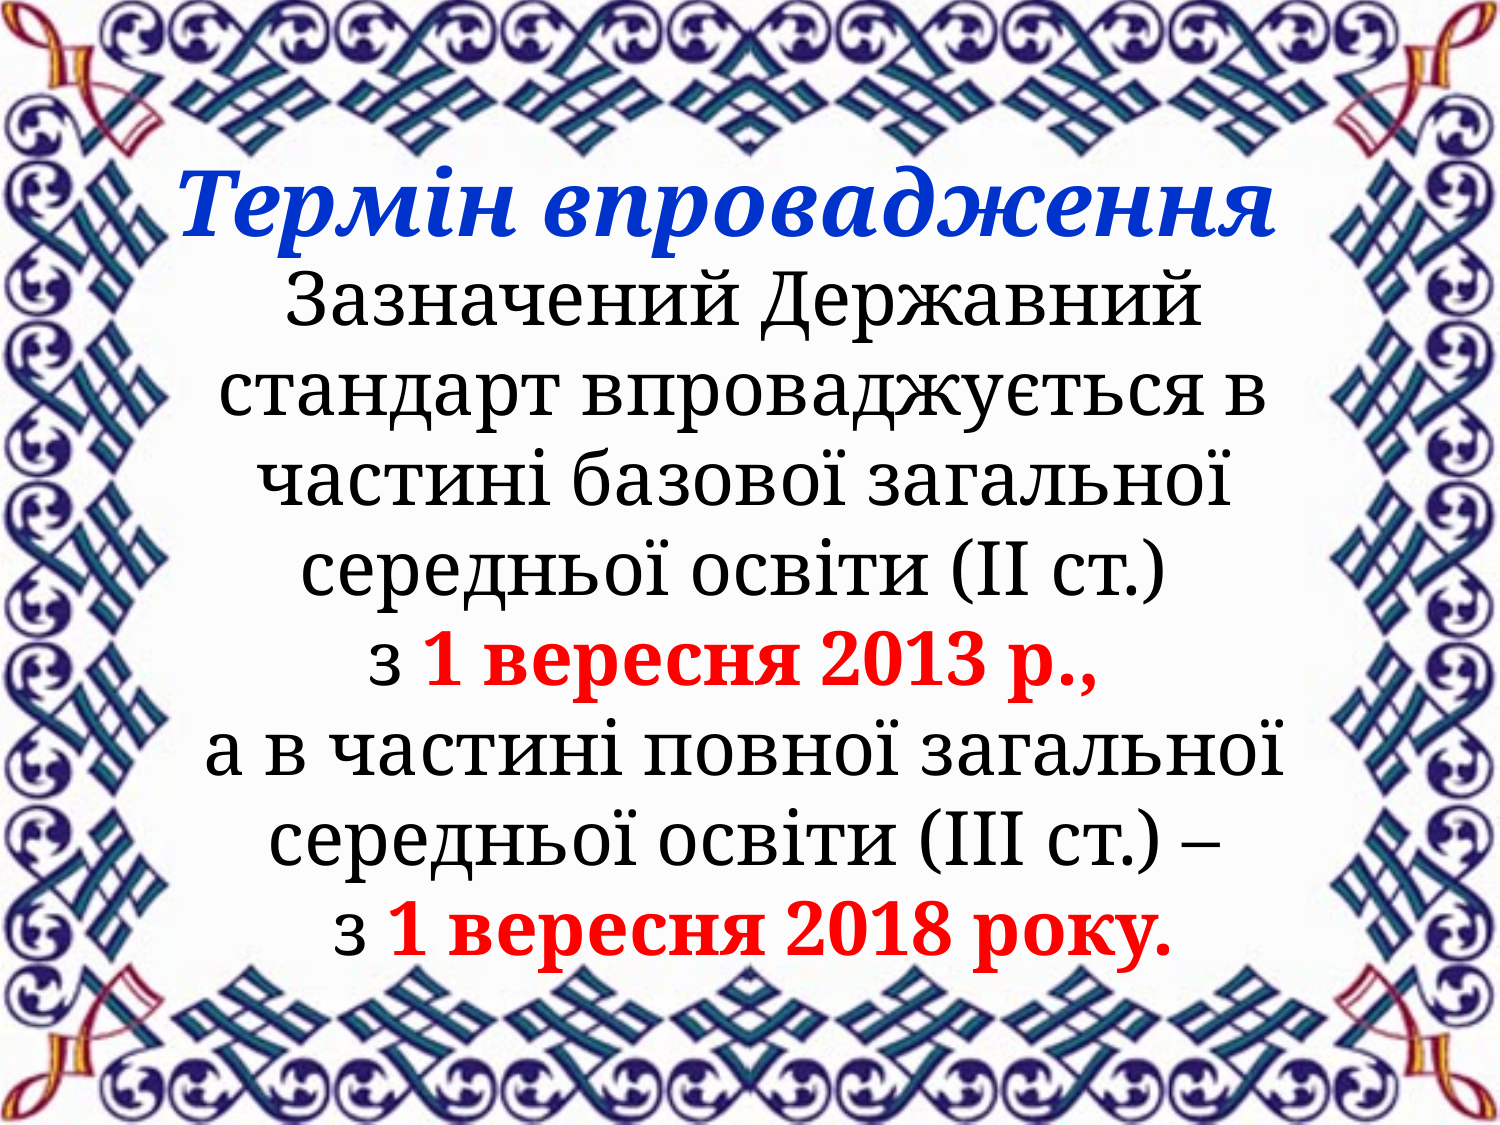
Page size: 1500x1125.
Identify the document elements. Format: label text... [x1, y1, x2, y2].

text_box Зазначений Державний стандарт впроваджується в частині базової загальної середньої освіти (ІІ ст.) з 1 вересня 2013 р., а в частині повної загальної середньої освіти (ІІІ ст.) – з 1 вересня 2018 року. [158, 262, 1330, 979]
text_box Термін впровадження [158, 137, 1342, 262]
title [112, 54, 1447, 969]
picture [0, 0, 1500, 1125]
